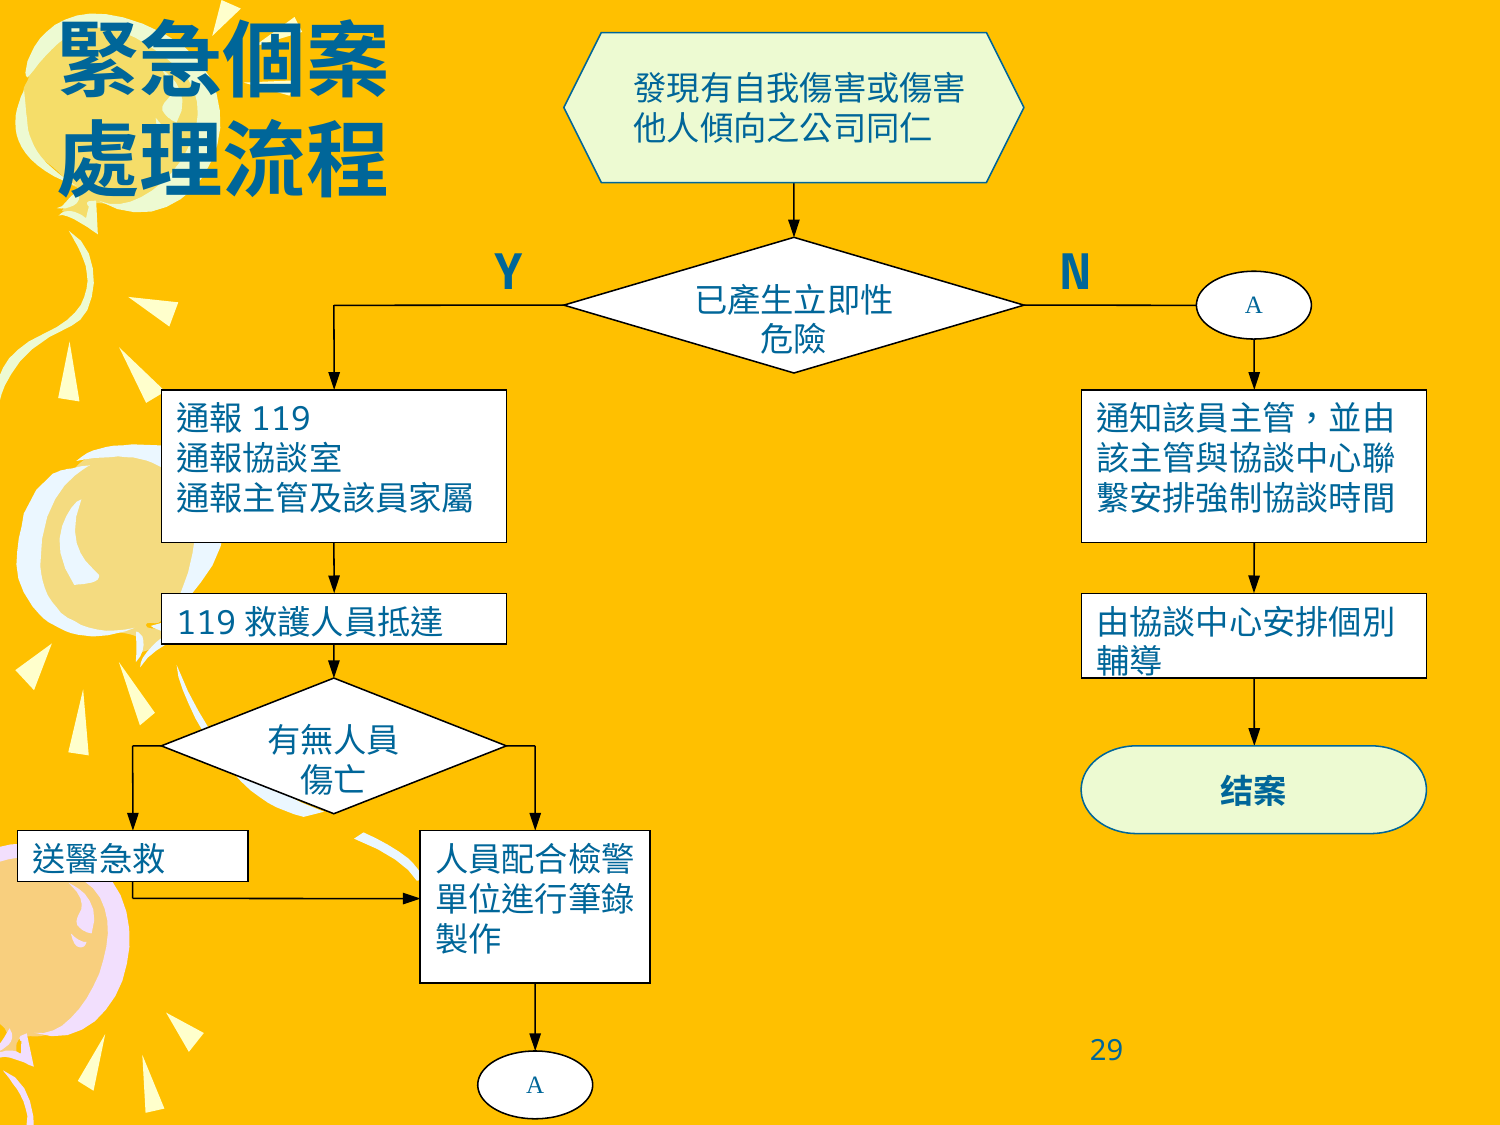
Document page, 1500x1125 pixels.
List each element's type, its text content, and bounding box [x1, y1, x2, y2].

text_box 送醫急救 [18, 831, 248, 881]
text_box 發現有自我傷害或傷害他人傾向之公司同仁 [619, 60, 985, 154]
text_box 通知該員主管，並由該主管與協談中心聯繫安排強制協談時間 [1081, 390, 1427, 542]
text_box 结案 [1081, 745, 1427, 834]
text_box 119救護人員抵達 [161, 593, 506, 644]
text_box 通報119 通報協談室 通報主管及該員家屬 [161, 390, 506, 542]
text_box 由協談中心安排個別輔導 [1081, 593, 1427, 678]
text_box 人員配合檢警單位進行筆錄製作 [420, 831, 650, 983]
text_box Y [478, 231, 534, 307]
text_box A [1196, 271, 1312, 340]
text_box 已產生立即性危險 [564, 237, 1023, 373]
text_box 有無人員傷亡 [162, 678, 506, 814]
text_box N [1045, 231, 1101, 307]
text_box [1074, 1024, 1426, 1100]
text_box 緊急個案 處理流程 [41, 0, 479, 216]
text_box A [477, 1051, 593, 1119]
text_box [563, 32, 1024, 183]
